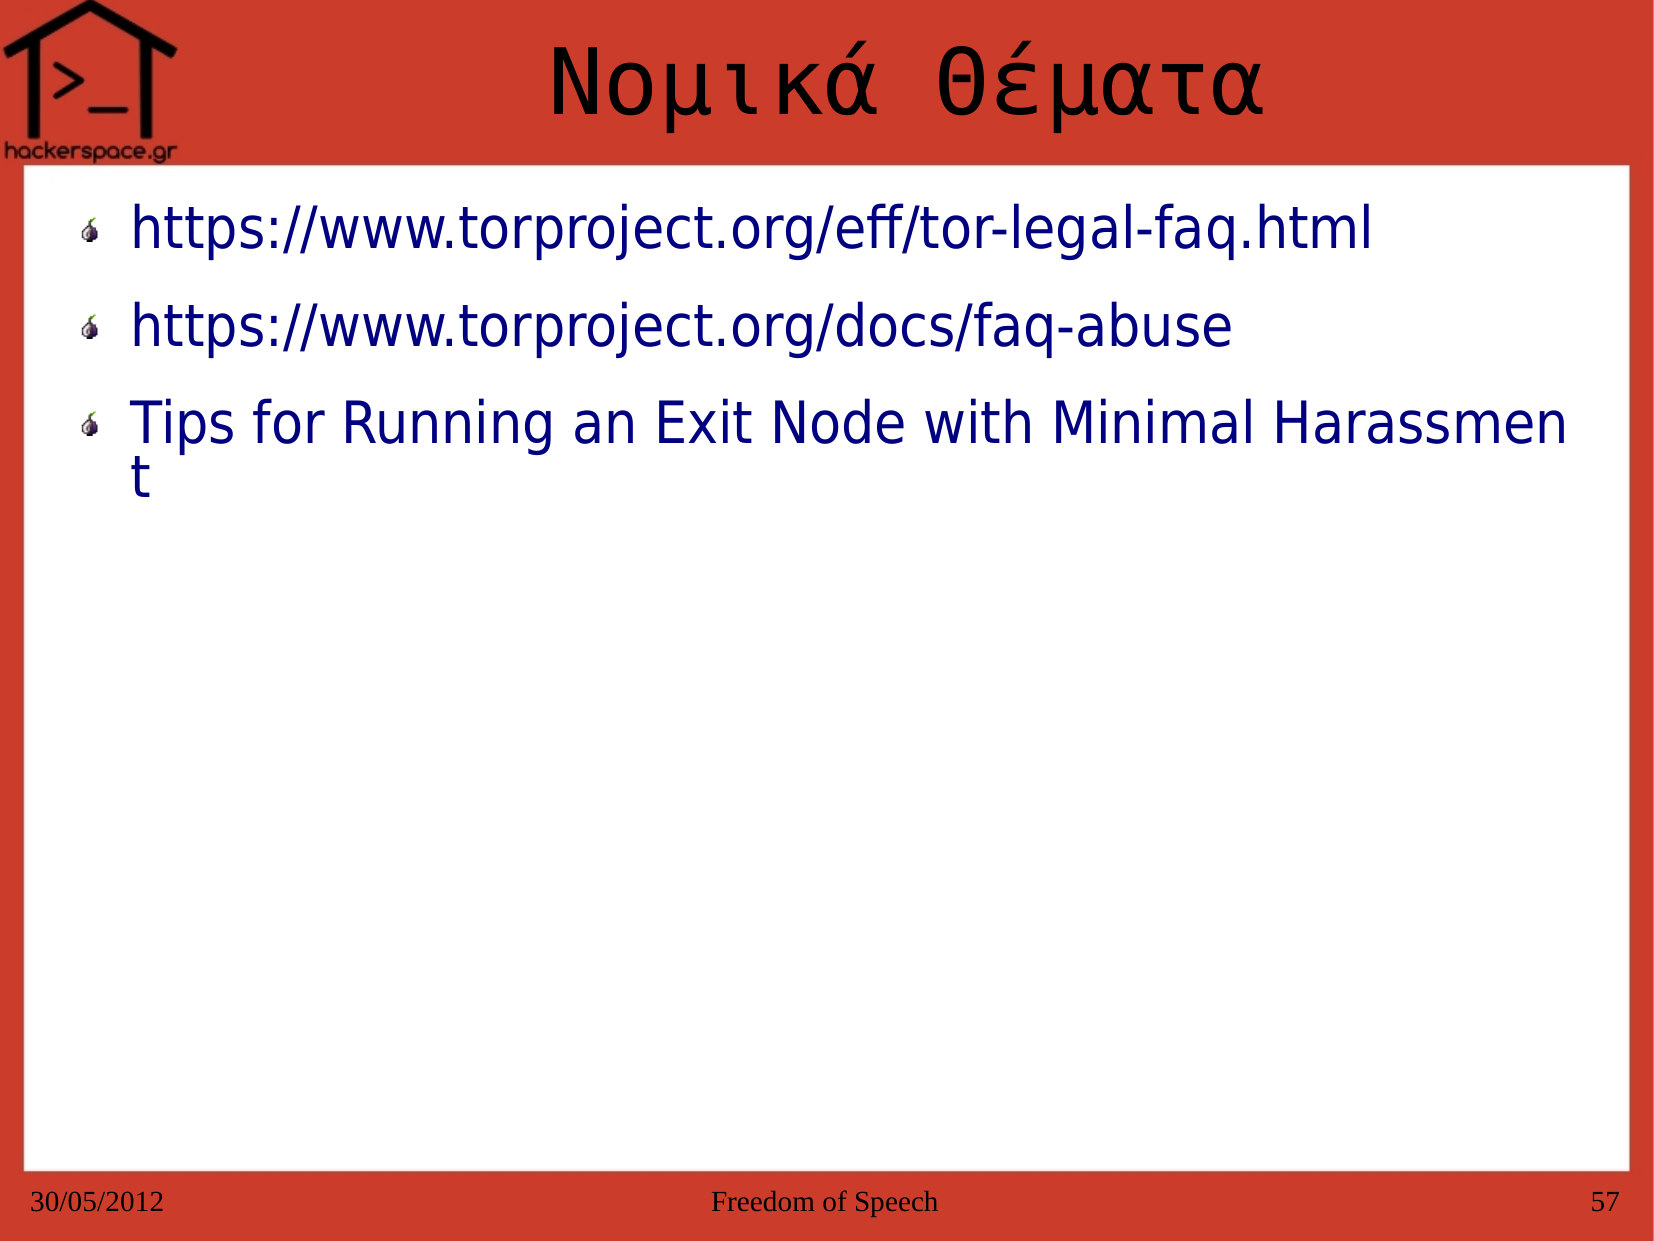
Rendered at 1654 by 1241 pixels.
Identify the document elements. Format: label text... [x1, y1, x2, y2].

list https://www.torproject.org/eff/tor-legal-faq.html https://www.torproject.org/docs/faq-abuse Tips for Running an Exit Node with Minimal Harassment [60, 195, 1591, 1141]
title Νομικά Θέματα [195, 15, 1621, 151]
picture [0, 0, 1654, 1241]
